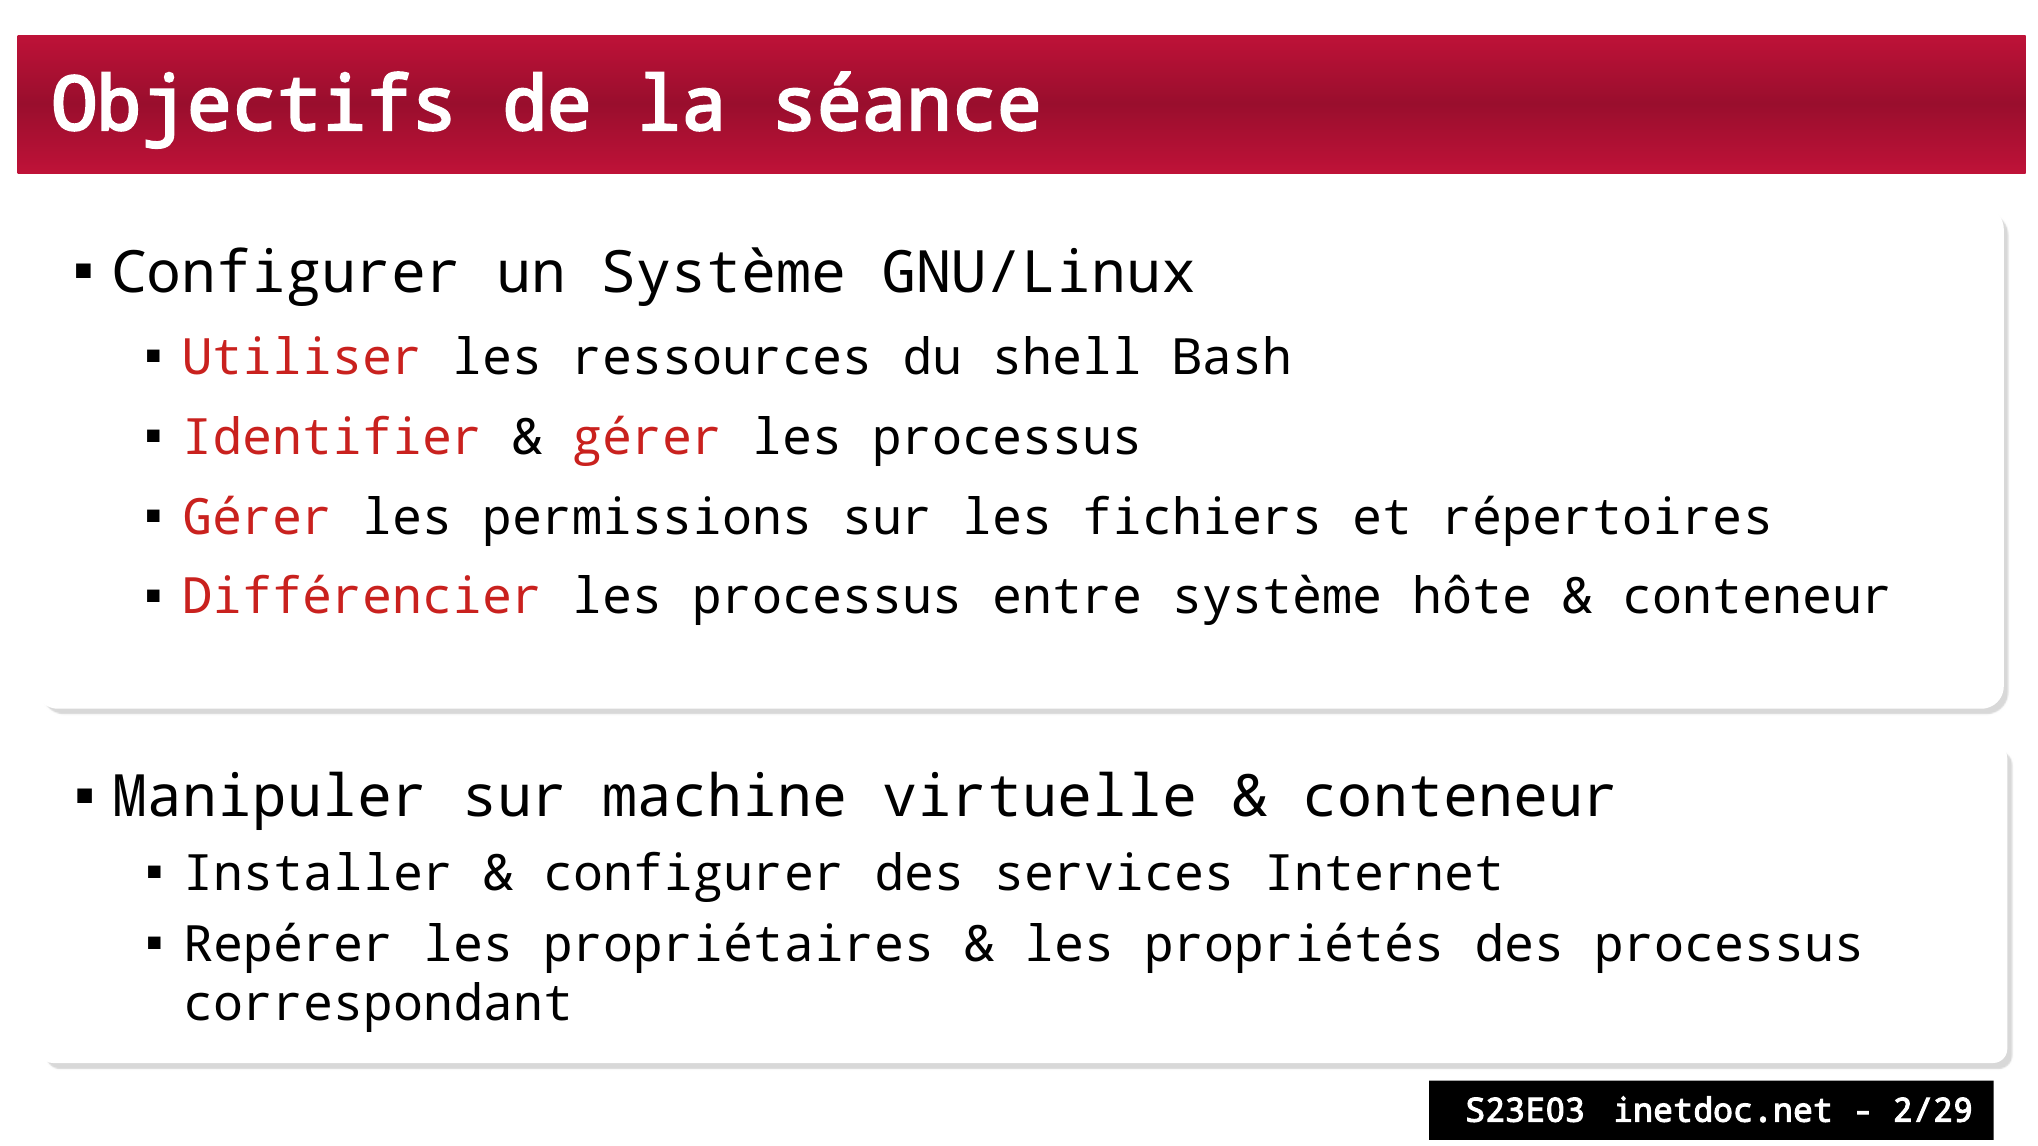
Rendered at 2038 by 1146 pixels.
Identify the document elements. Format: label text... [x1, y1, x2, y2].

text_box Manipuler sur machine virtuelle & conteneur Installer & configurer des services Internet Repérer les propriétaires & les propriétés des processus correspondant [38, 744, 2008, 1064]
text_box Configurer un Système GNU/Linux Utiliser les ressources du shell Bash Identifier & gérer les processus Gérer les permissions sur les fichiers et répertoires Différencier les processus entre système hôte & conteneur [35, 206, 2004, 709]
text_box Objectifs de la séance [17, 35, 2026, 174]
text_box S23E03 inetdoc.net - <numéro>/29 [1429, 1080, 1994, 1140]
